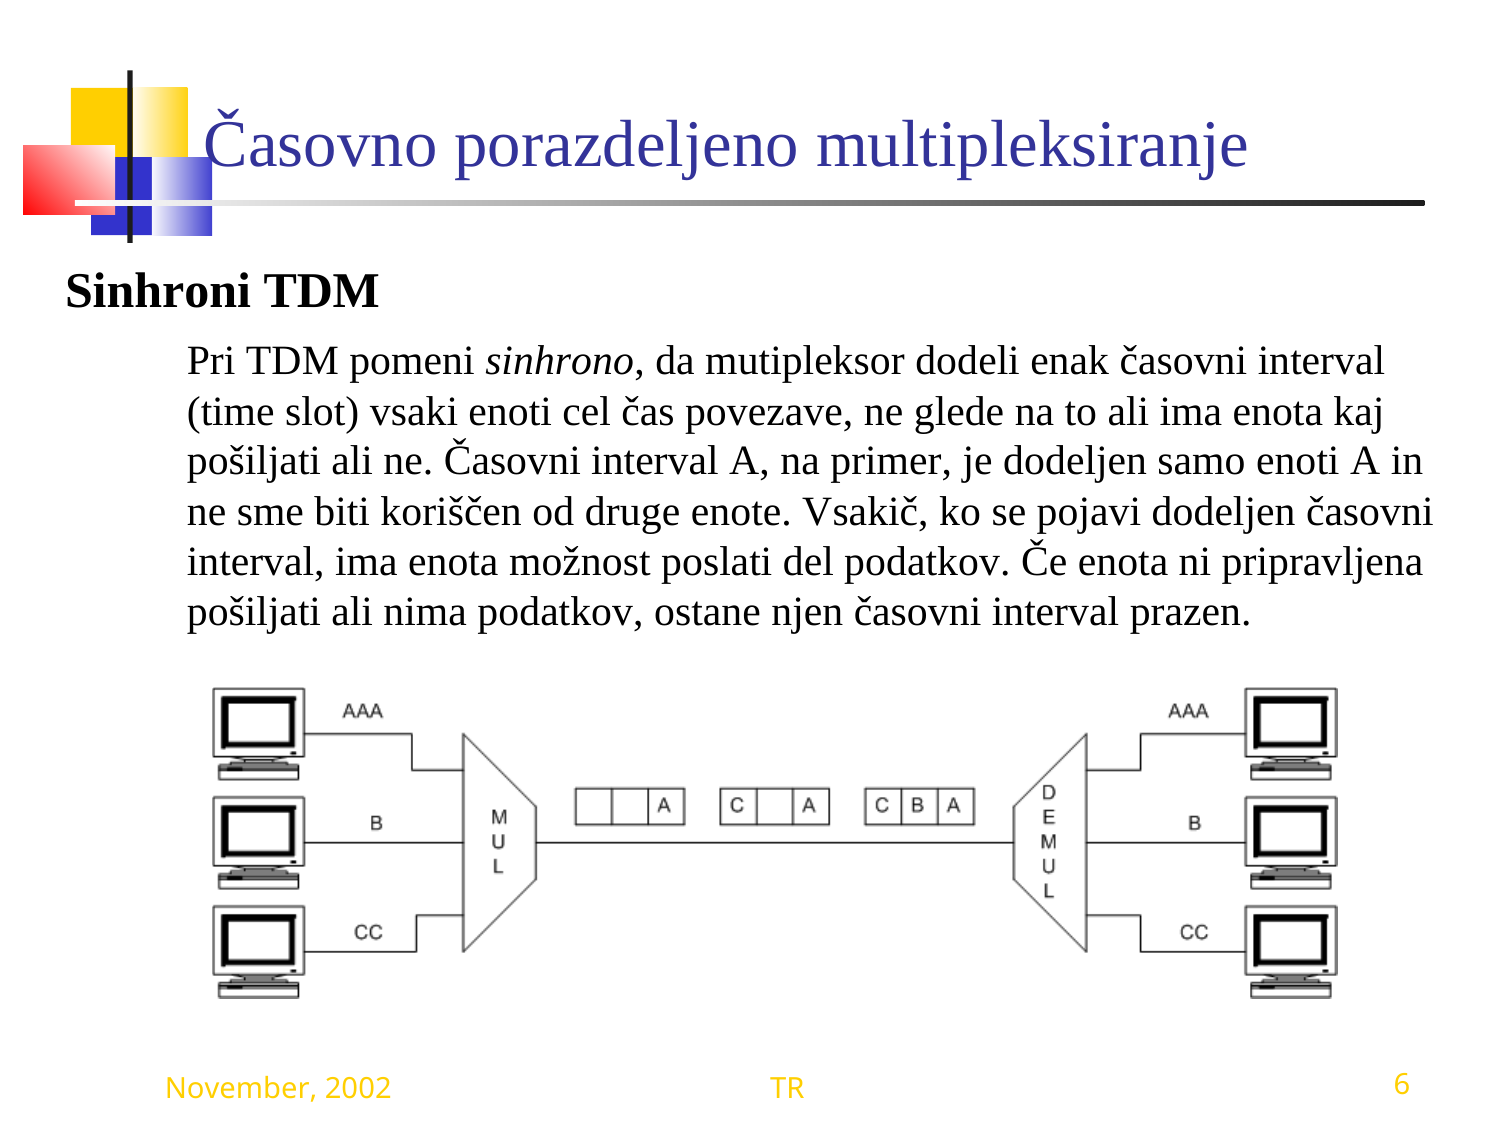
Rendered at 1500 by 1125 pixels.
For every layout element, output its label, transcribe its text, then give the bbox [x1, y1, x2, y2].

text_box TR [549, 1037, 1026, 1113]
text_box November, 2002 [150, 1037, 463, 1113]
picture [212, 687, 1338, 999]
list Sinhroni TDM Pri TDM pomeni sinhrono, da mutipleksor dodeli enak časovni interval (time slot) vsaki enoti cel čas povezave, ne glede na to ali ima enota kaj pošiljati ali ne. Časovni interval A, na primer, je dodeljen samo enoti A in ne sme biti koriščen od druge enote. Vsakič, ko se pojavi dodeljen časovni interval, ima enota možnost poslati del podatkov. Če enota ni pripravljena pošiljati ali nima podatkov, ostane njen časovni interval prazen. [50, 249, 1469, 651]
text_box <number> [1112, 1037, 1426, 1113]
title Časovno porazdeljeno multipleksiranje [188, 92, 1468, 188]
